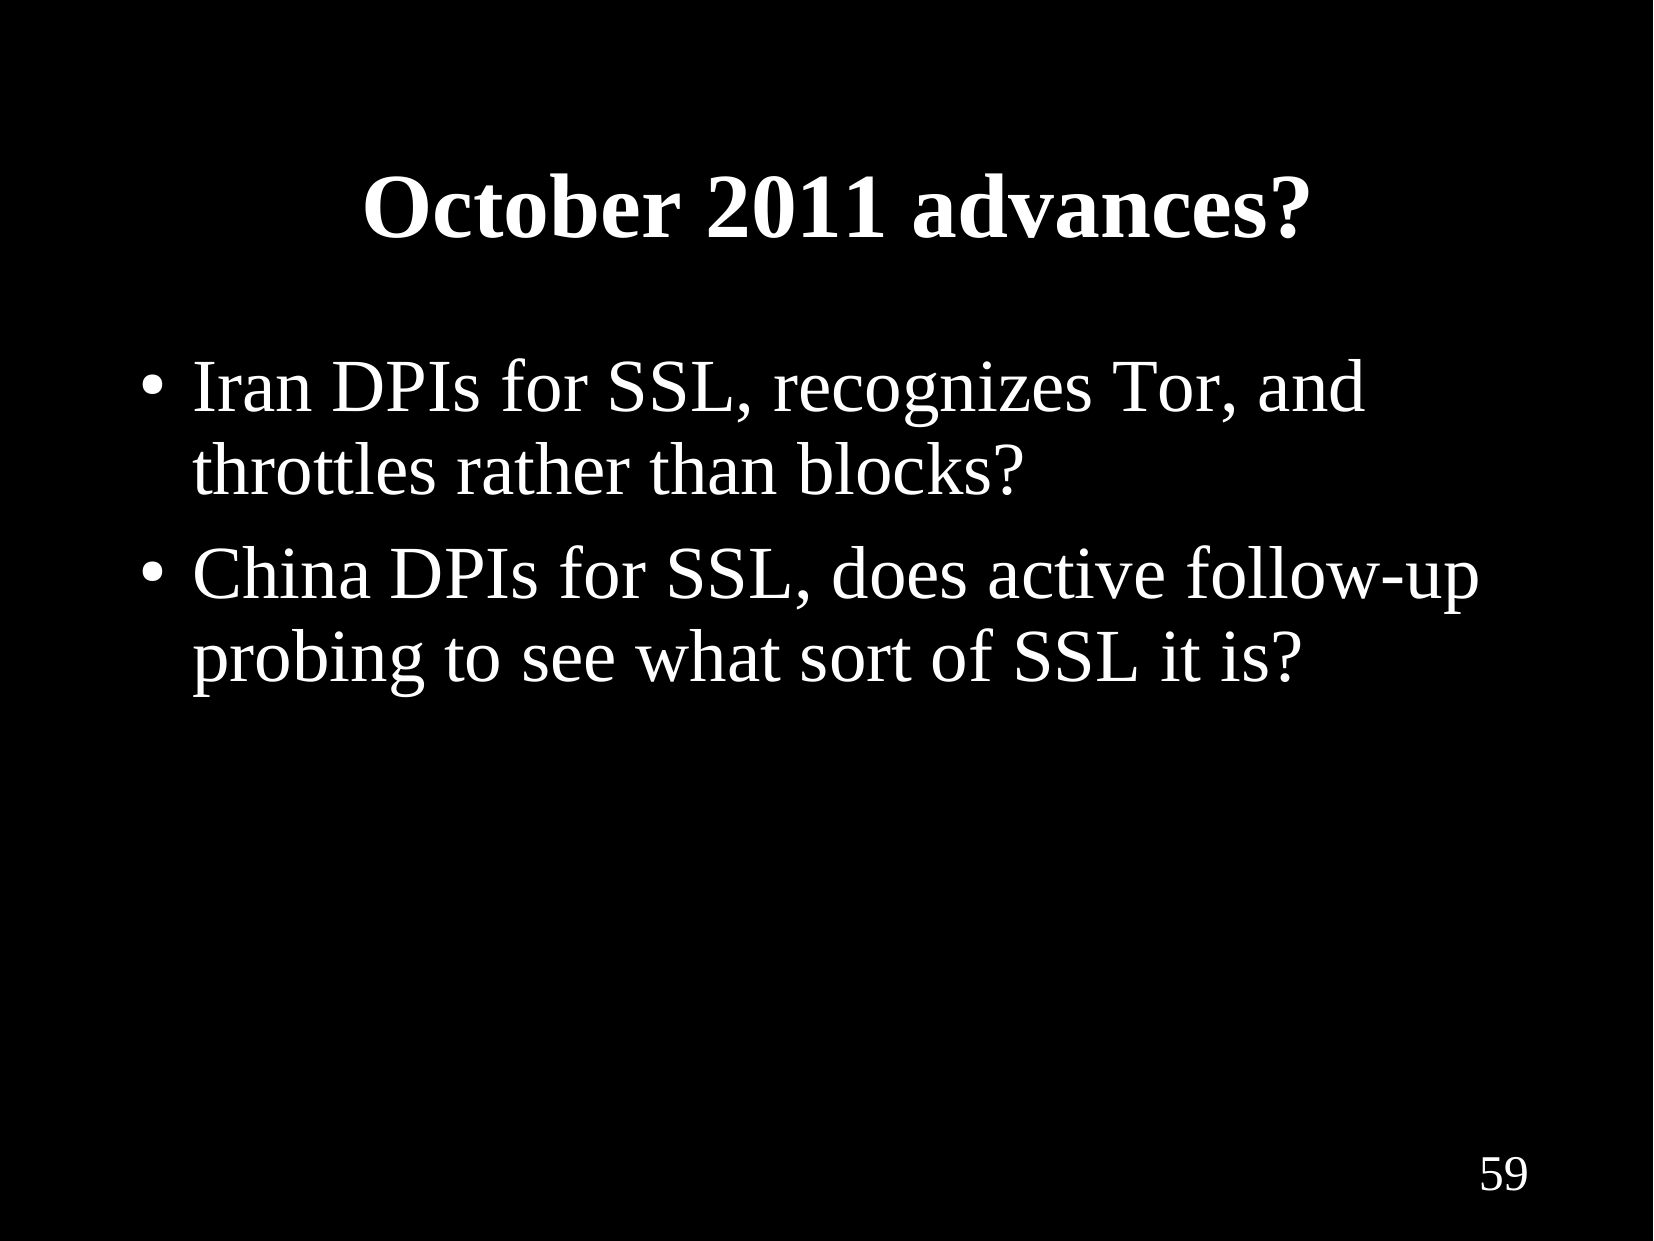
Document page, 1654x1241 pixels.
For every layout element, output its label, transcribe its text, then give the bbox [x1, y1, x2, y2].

list Iran DPIs for SSL, recognizes Tor, and throttles rather than blocks? China DPIs for SSL, does active follow-up probing to see what sort of SSL it is? [121, 344, 1534, 1127]
title October 2011 advances? [121, 102, 1534, 311]
